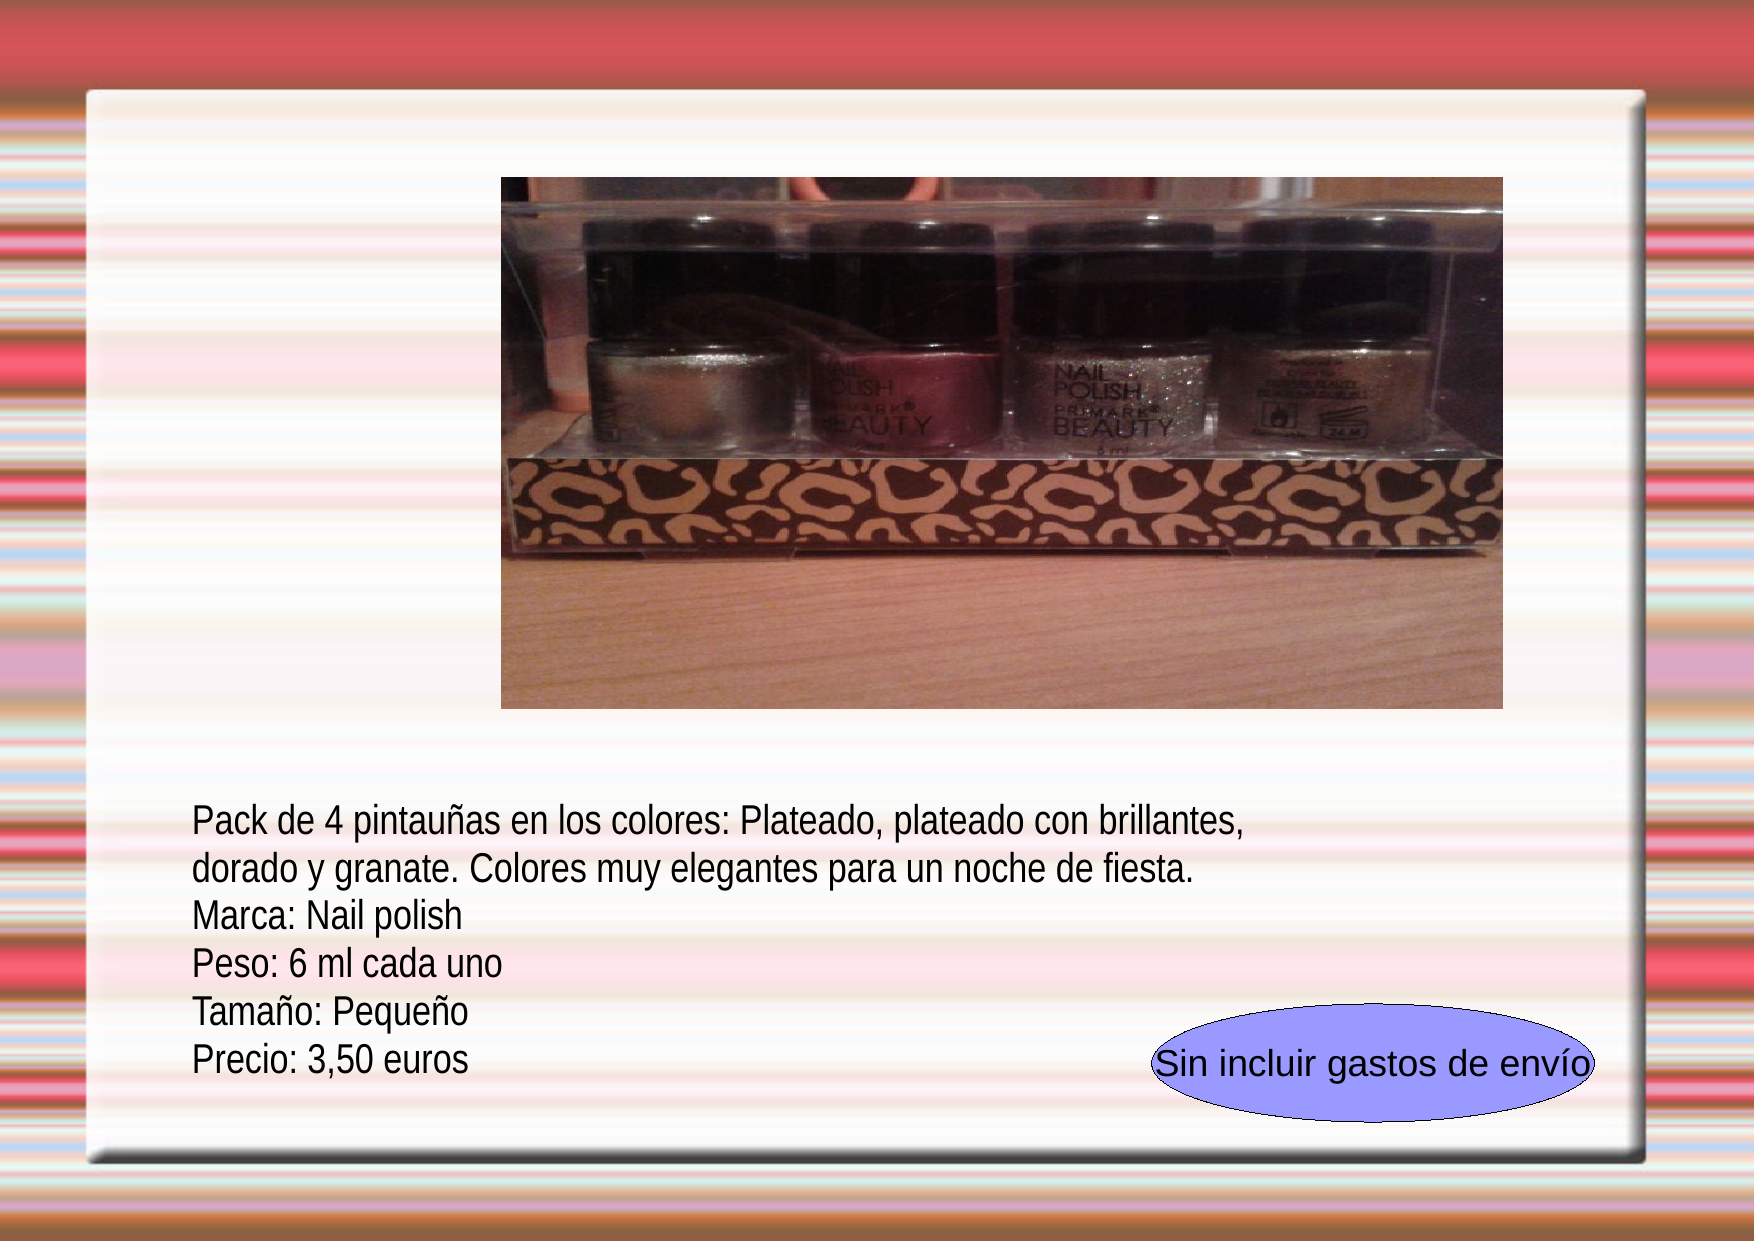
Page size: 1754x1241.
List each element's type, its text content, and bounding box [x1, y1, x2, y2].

picture [0, 0, 1754, 1241]
text_box Sin incluir gastos de envío [1151, 1003, 1595, 1123]
text_box Pack de 4 pintauñas en los colores: Plateado, plateado con brillantes, dorado y granate. Colores muy elegantes para un noche de fiesta. Marca: Nail polish Peso: 6 ml cada uno Tamaño: Pequeño Precio: 3,50 euros [177, 787, 1270, 1171]
